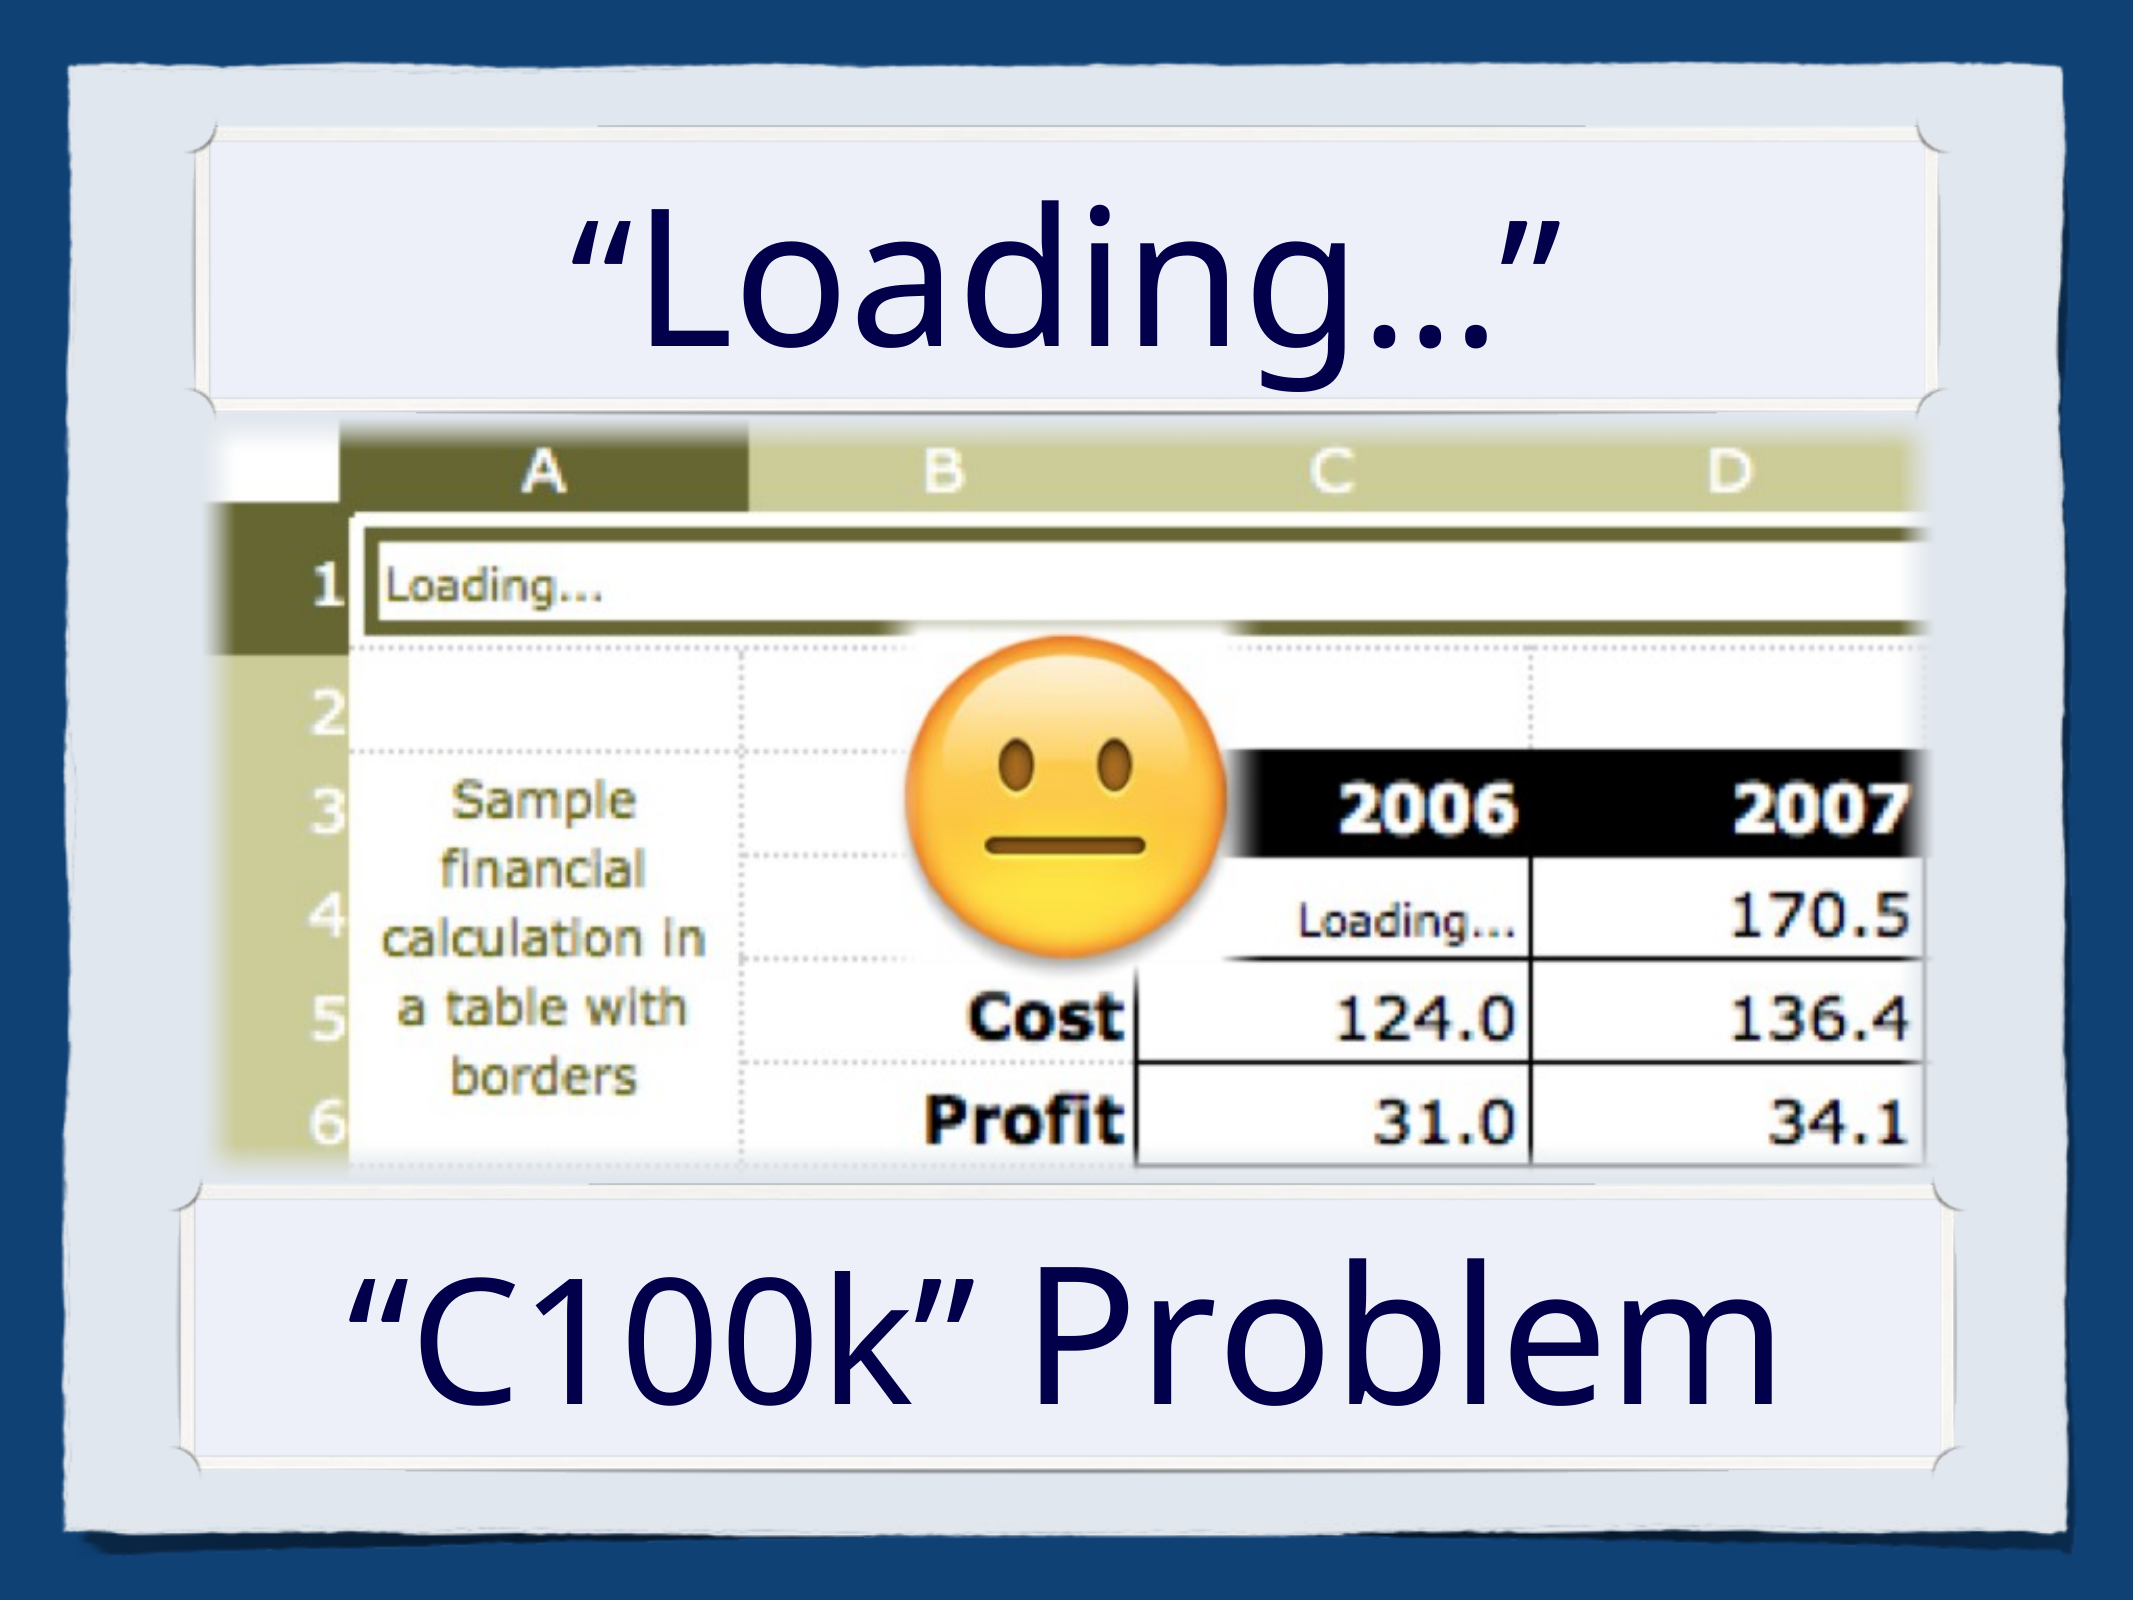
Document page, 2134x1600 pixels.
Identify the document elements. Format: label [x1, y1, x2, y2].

picture [54, 52, 2078, 1559]
